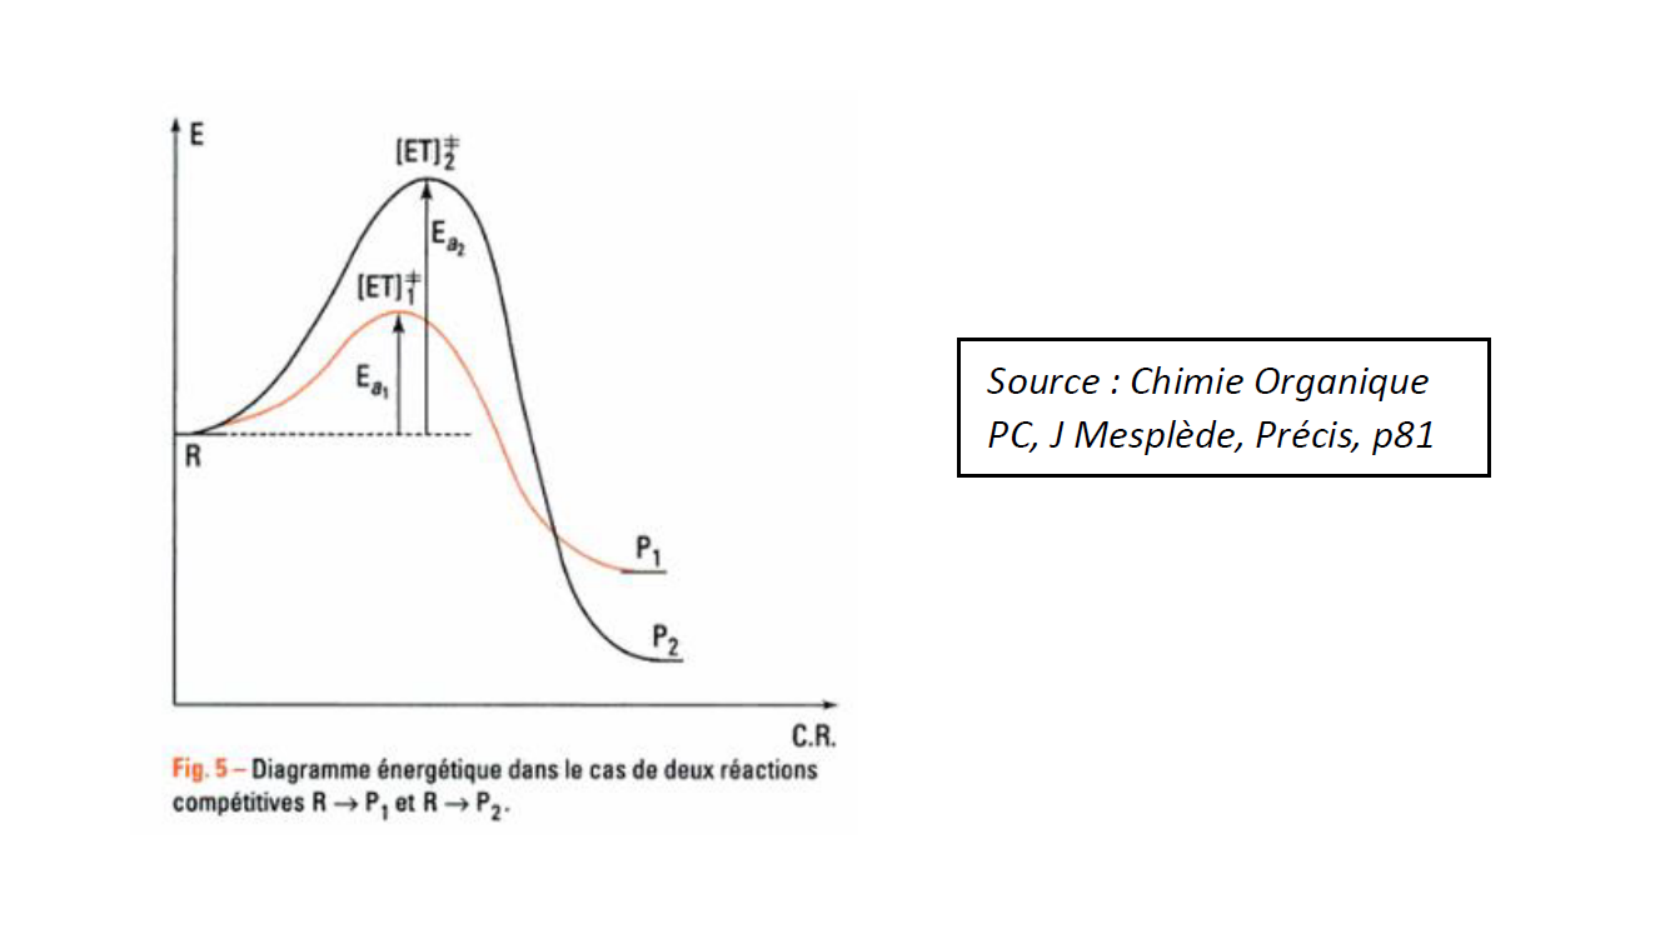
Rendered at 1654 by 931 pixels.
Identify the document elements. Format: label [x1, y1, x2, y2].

picture [119, 90, 1545, 843]
